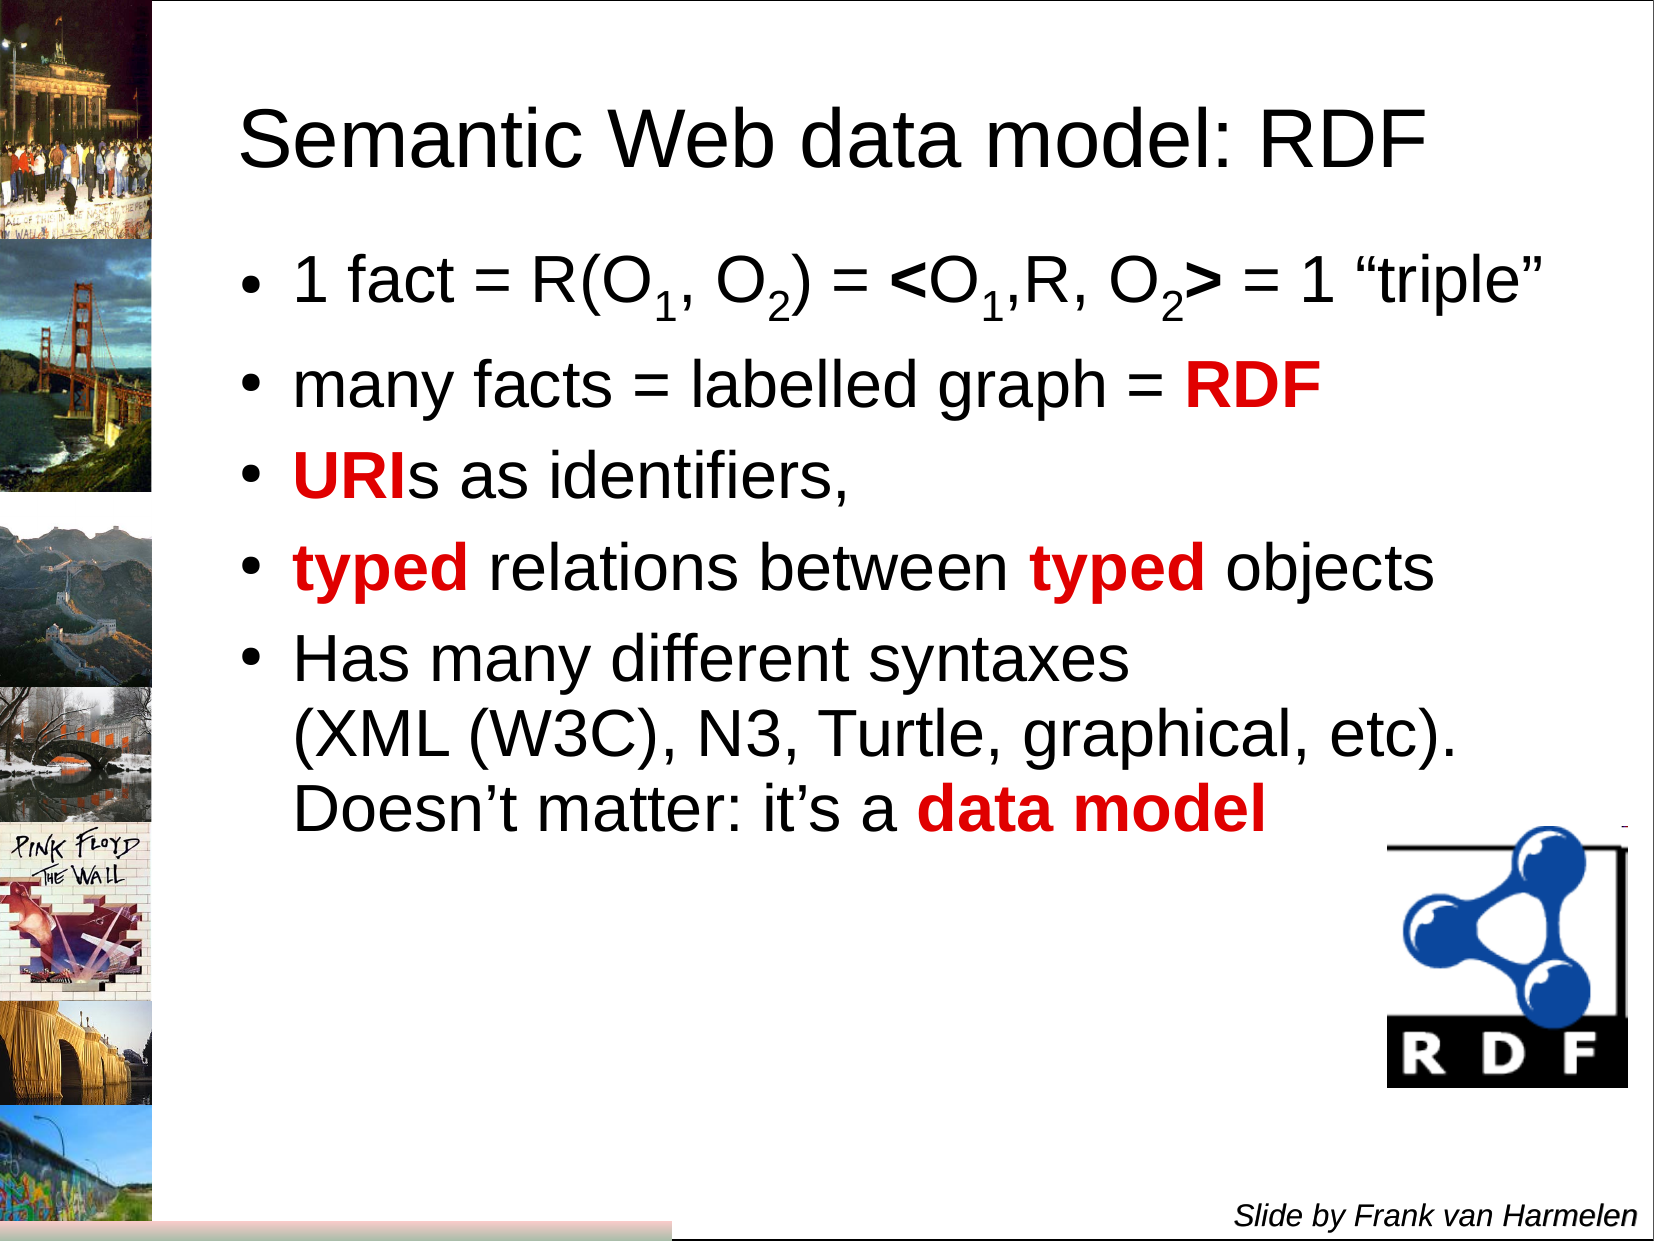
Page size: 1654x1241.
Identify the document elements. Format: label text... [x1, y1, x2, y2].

picture [0, 0, 152, 1221]
list 1 fact = R(O1, O2) = <O1,R, O2> = 1 “triple” many facts = labelled graph = RDF URIs as identifiers, typed relations between typed objects Has many different syntaxes (XML (W3C), N3, Turtle, graphical, etc). Doesn’t matter: it’s a data model [206, 234, 1599, 1144]
picture [1387, 826, 1628, 1088]
text_box Slide by Frank van Harmelen [1218, 1190, 1654, 1241]
title Semantic Web data model: RDF [68, 55, 1599, 193]
text_box [0, 1221, 672, 1241]
